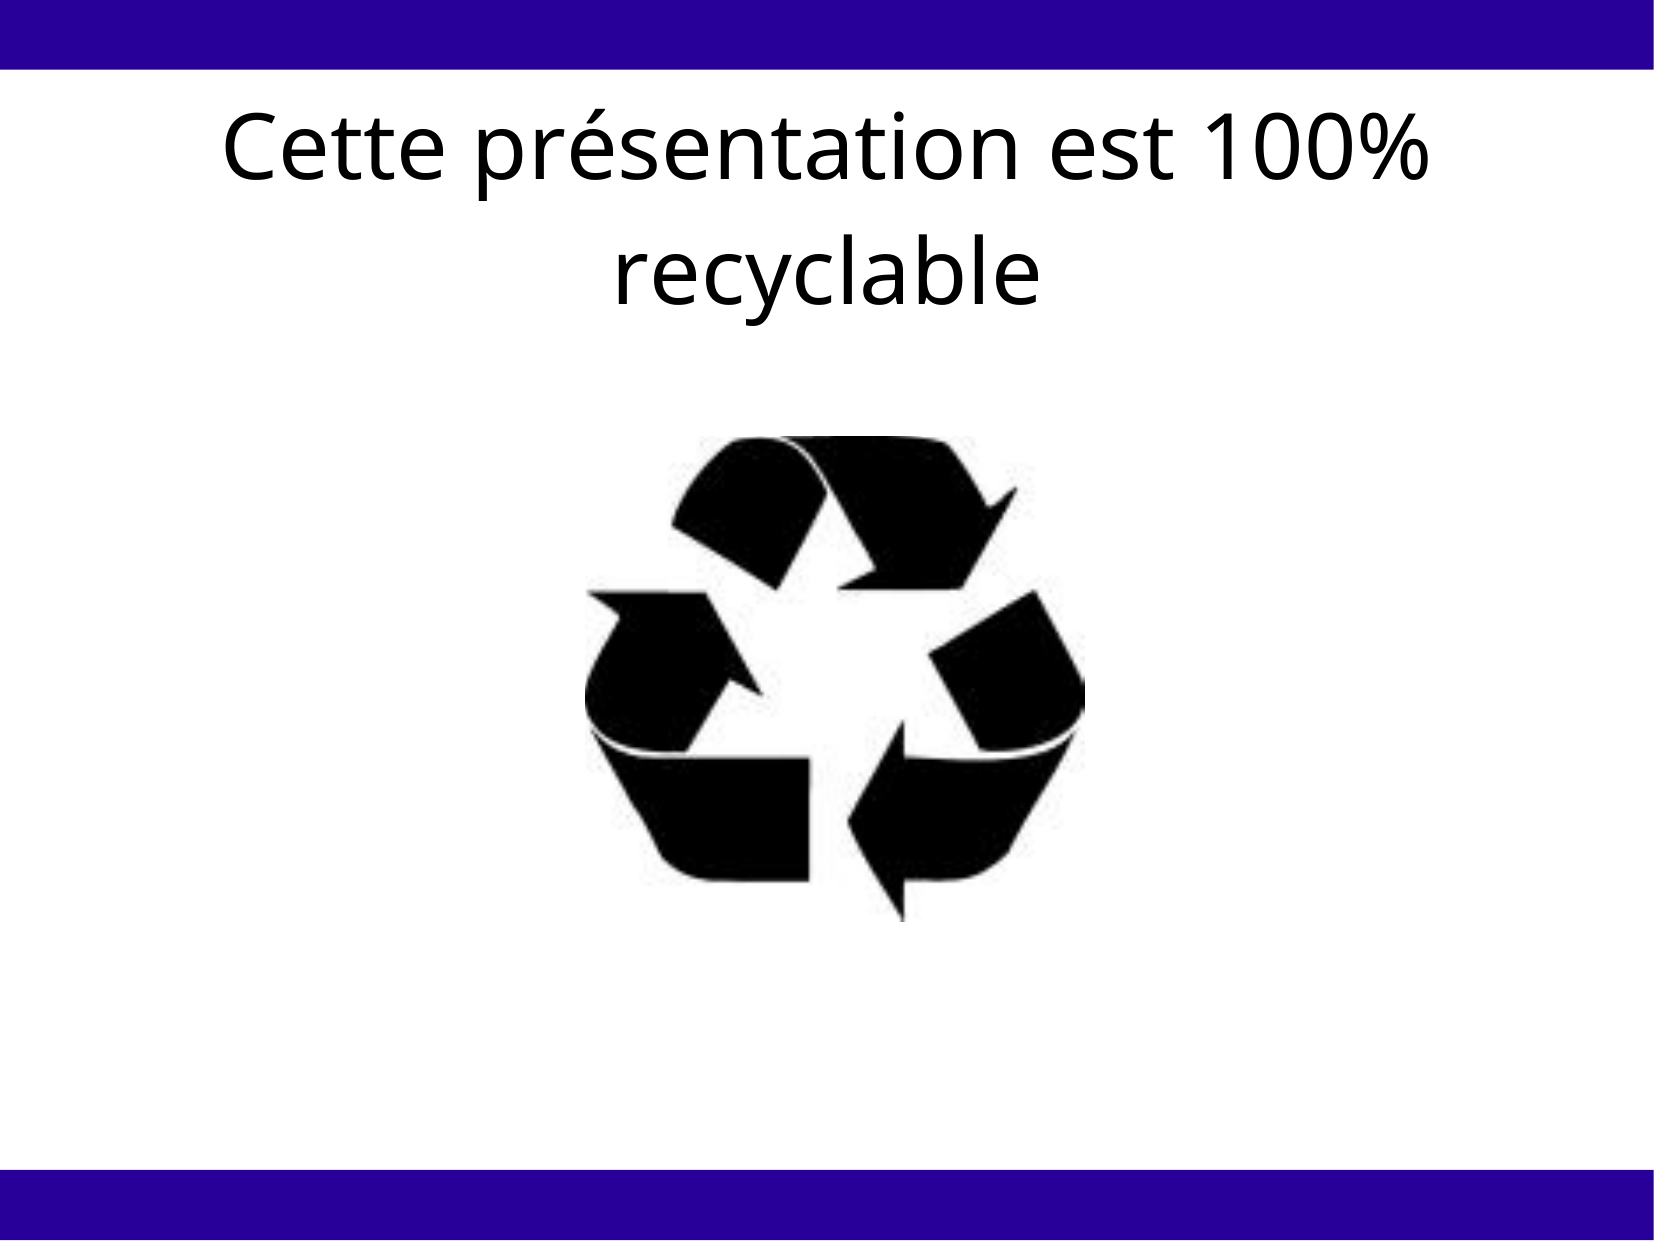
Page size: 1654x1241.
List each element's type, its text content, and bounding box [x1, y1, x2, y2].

picture [585, 436, 1085, 922]
title Cette présentation est 100% recyclable [121, 99, 1534, 314]
